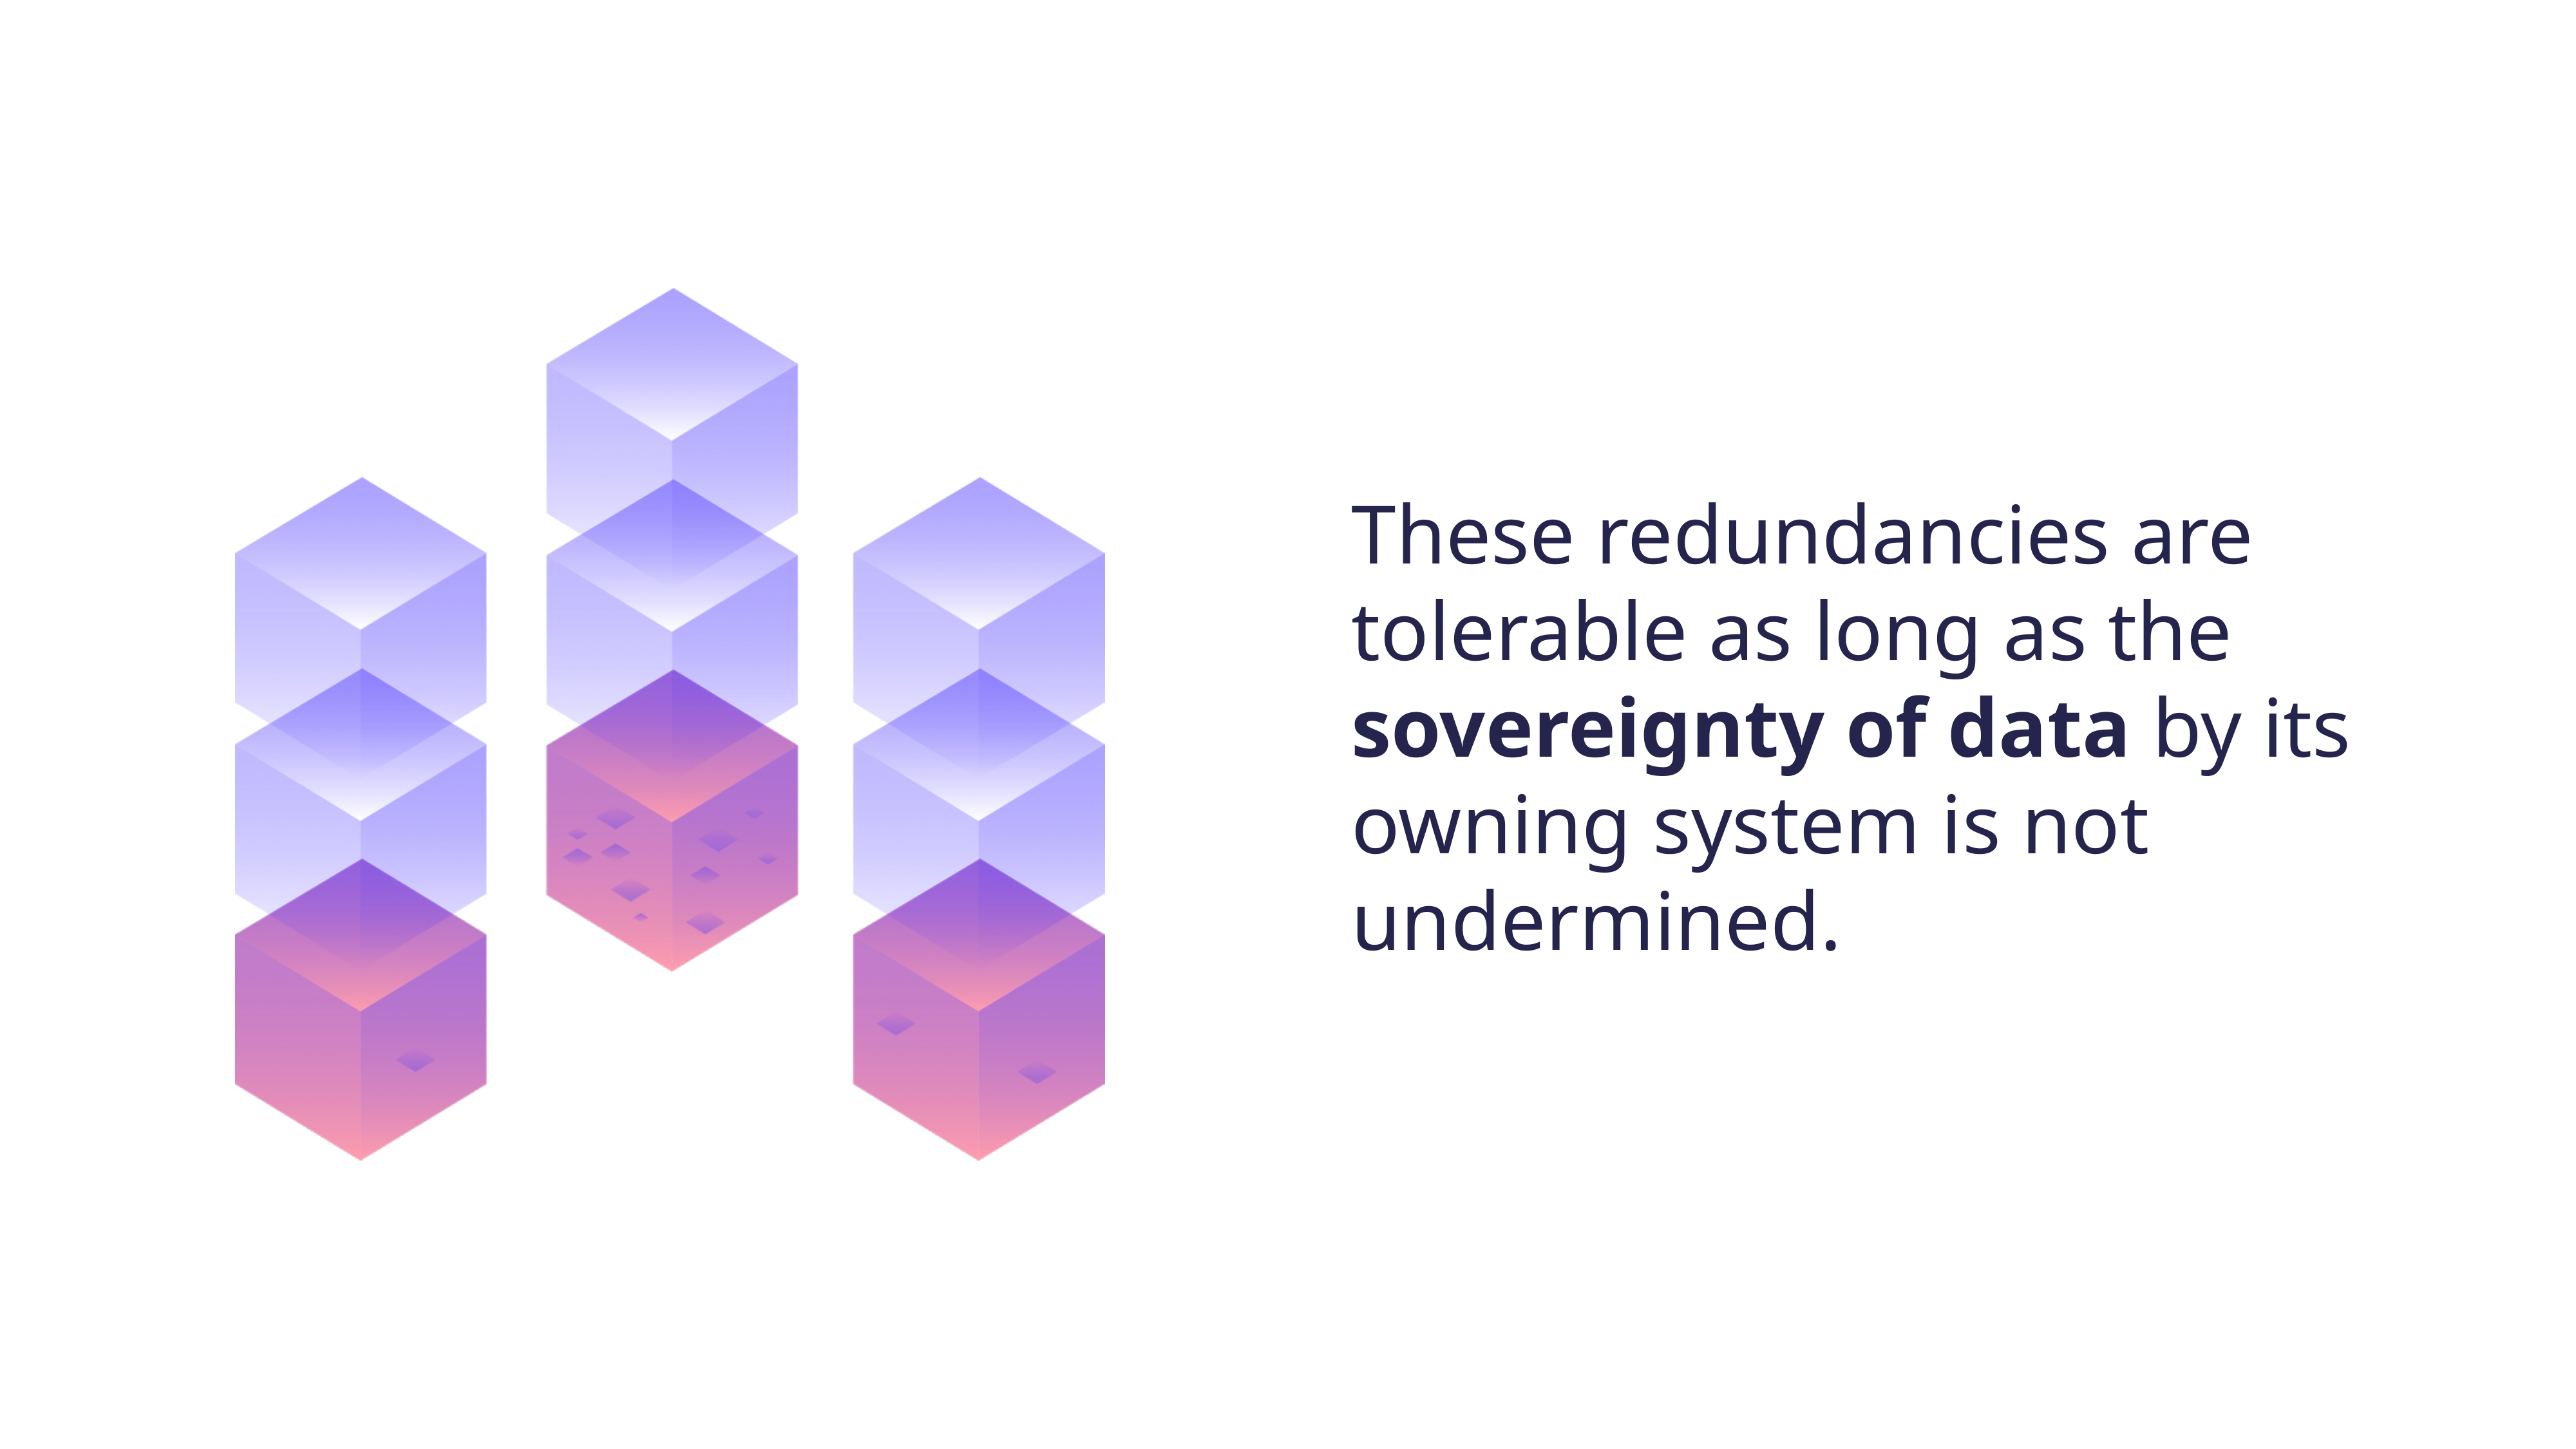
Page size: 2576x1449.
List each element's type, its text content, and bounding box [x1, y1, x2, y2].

picture [235, 288, 1105, 1161]
list These redundancies are tolerable as long as the sovereignty of data by its owning system is not undermined. [1351, 127, 2423, 1322]
